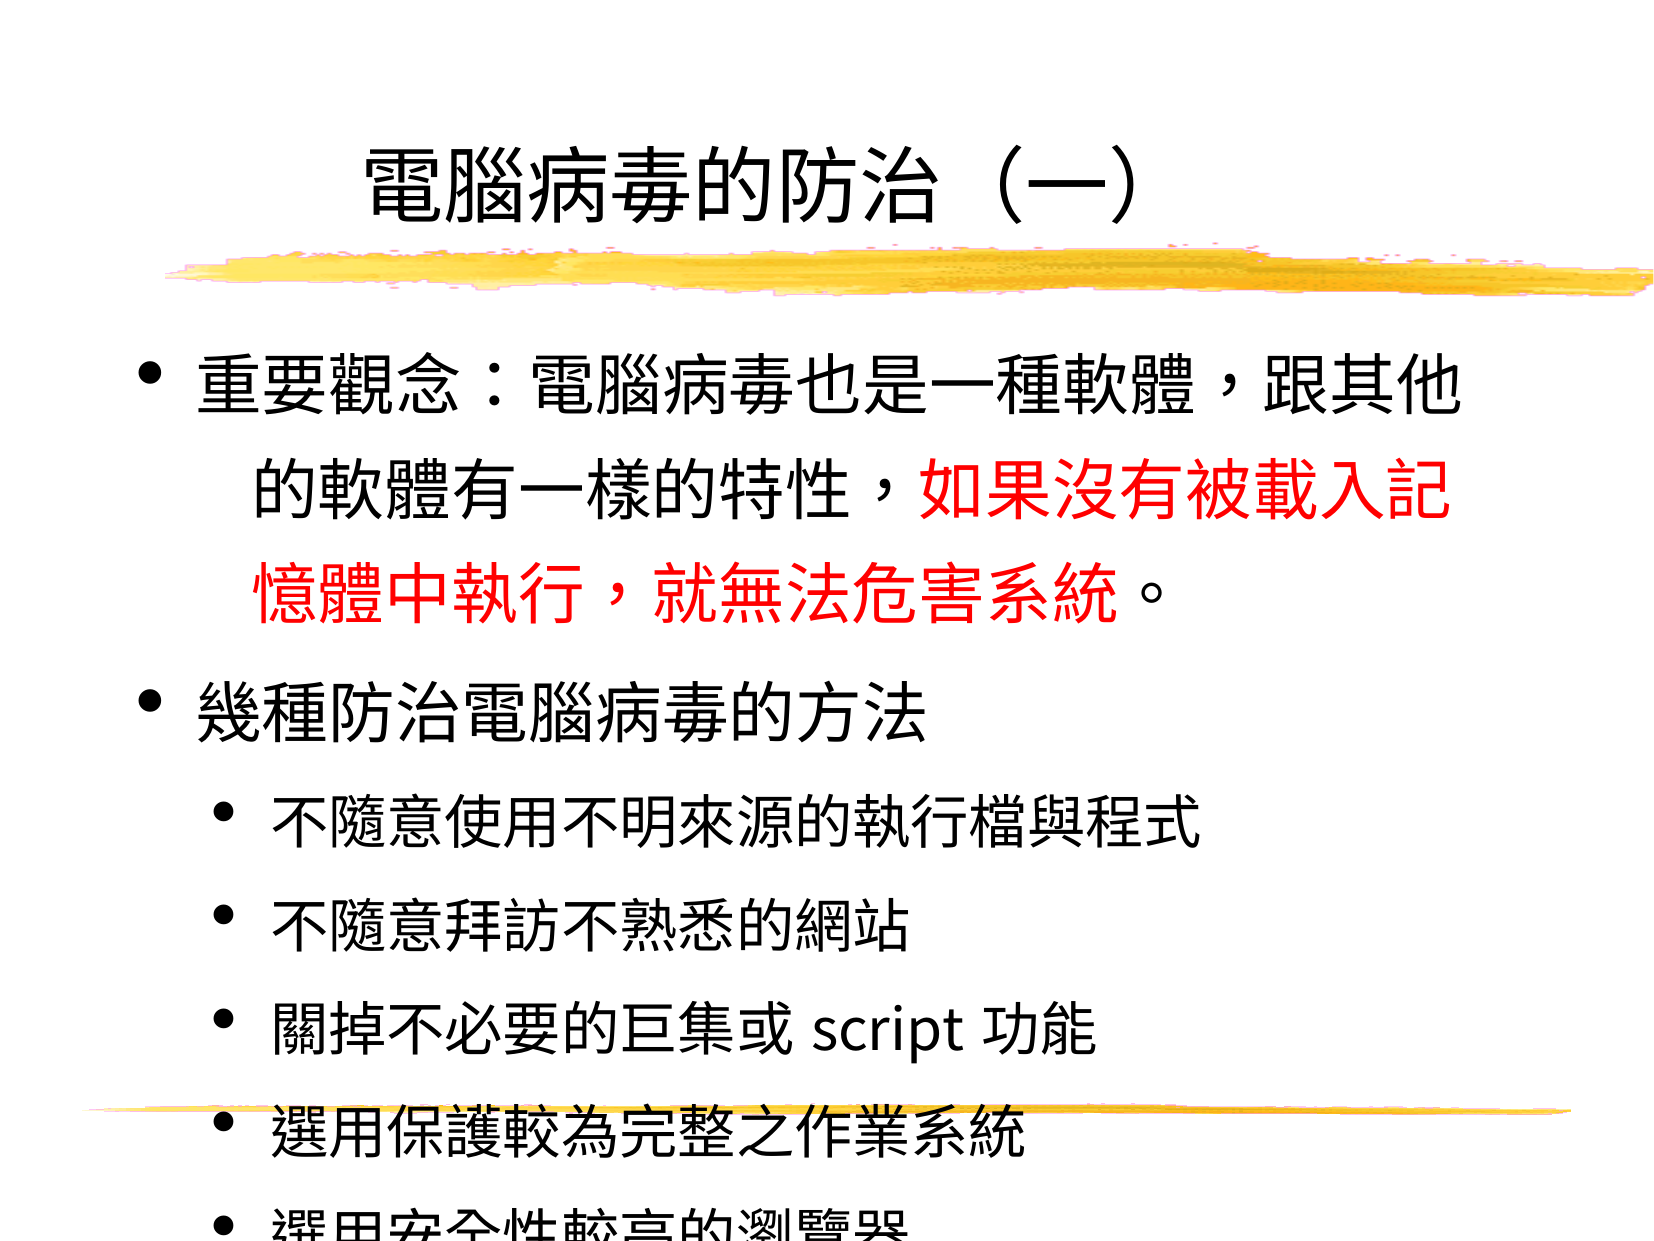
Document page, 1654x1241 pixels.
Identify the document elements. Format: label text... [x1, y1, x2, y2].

picture [165, 237, 1654, 308]
picture [341, 1112, 355, 1117]
title 電腦病毒的防治（一） [73, 41, 1479, 249]
list 重要觀念：電腦病毒也是一種軟體，跟其他的軟體有一樣的特性，如果沒有被載入記憶體中執行，就無法危害系統。 幾種防治電腦病毒的方法 不隨意使用不明來源的執行檔與程式 不隨意拜訪不熟悉的網站 關掉不必要的巨集或script功能 選用保護較為完整之作業系統 選用安全性較高的瀏覽器 [124, 316, 1530, 1085]
picture [360, 1112, 375, 1117]
picture [412, 1111, 434, 1117]
picture [82, 1102, 1571, 1117]
picture [923, 1113, 937, 1117]
